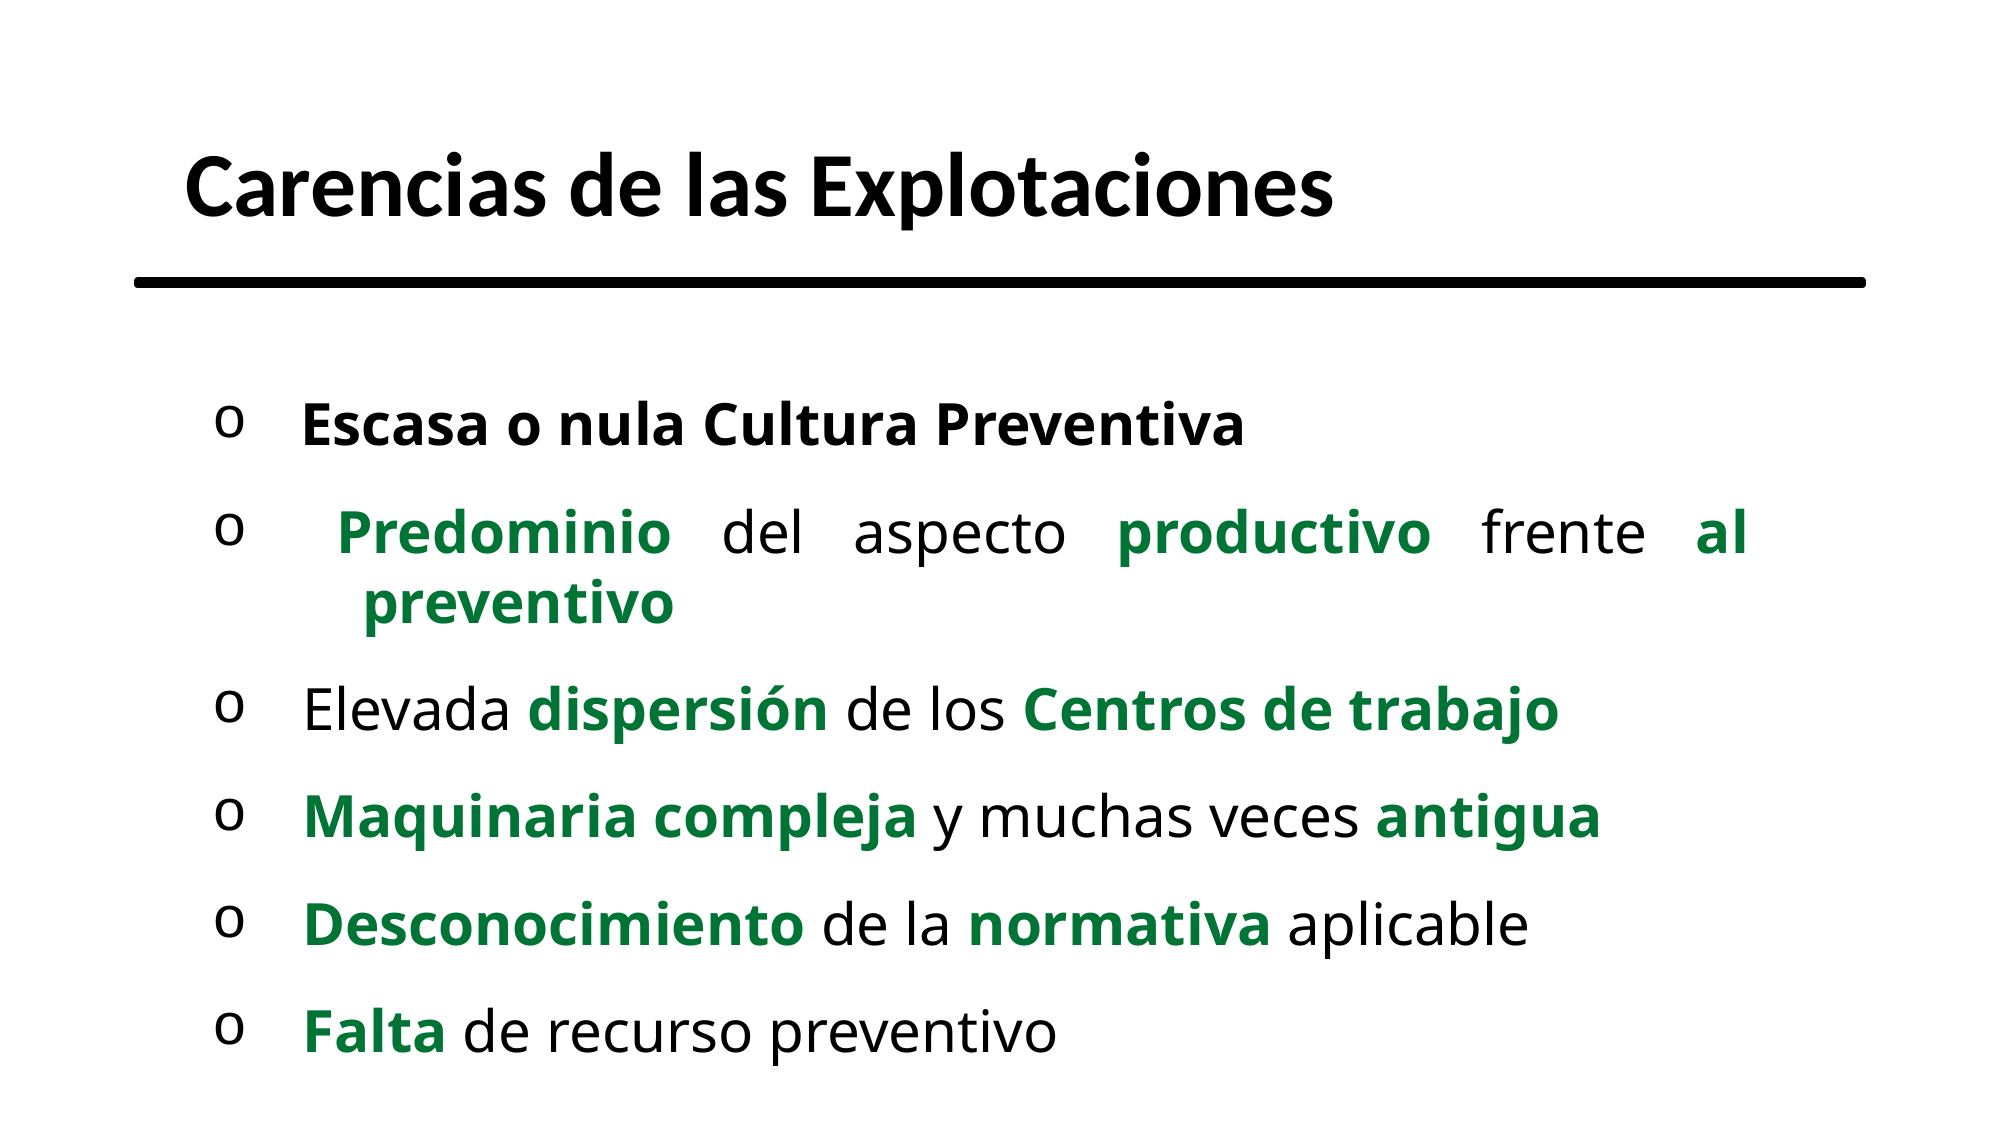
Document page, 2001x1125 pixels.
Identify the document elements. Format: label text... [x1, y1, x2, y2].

title Carencias de las Explotaciones [47, 117, 1476, 209]
text_box Escasa o nula Cultura Preventiva Predominio del aspecto productivo frente al preventivo Elevada dispersión de los Centros de trabajo Maquinaria compleja y muchas veces antigua Desconocimiento de la normativa aplicable Falta de recurso preventivo [47, 379, 1764, 1125]
